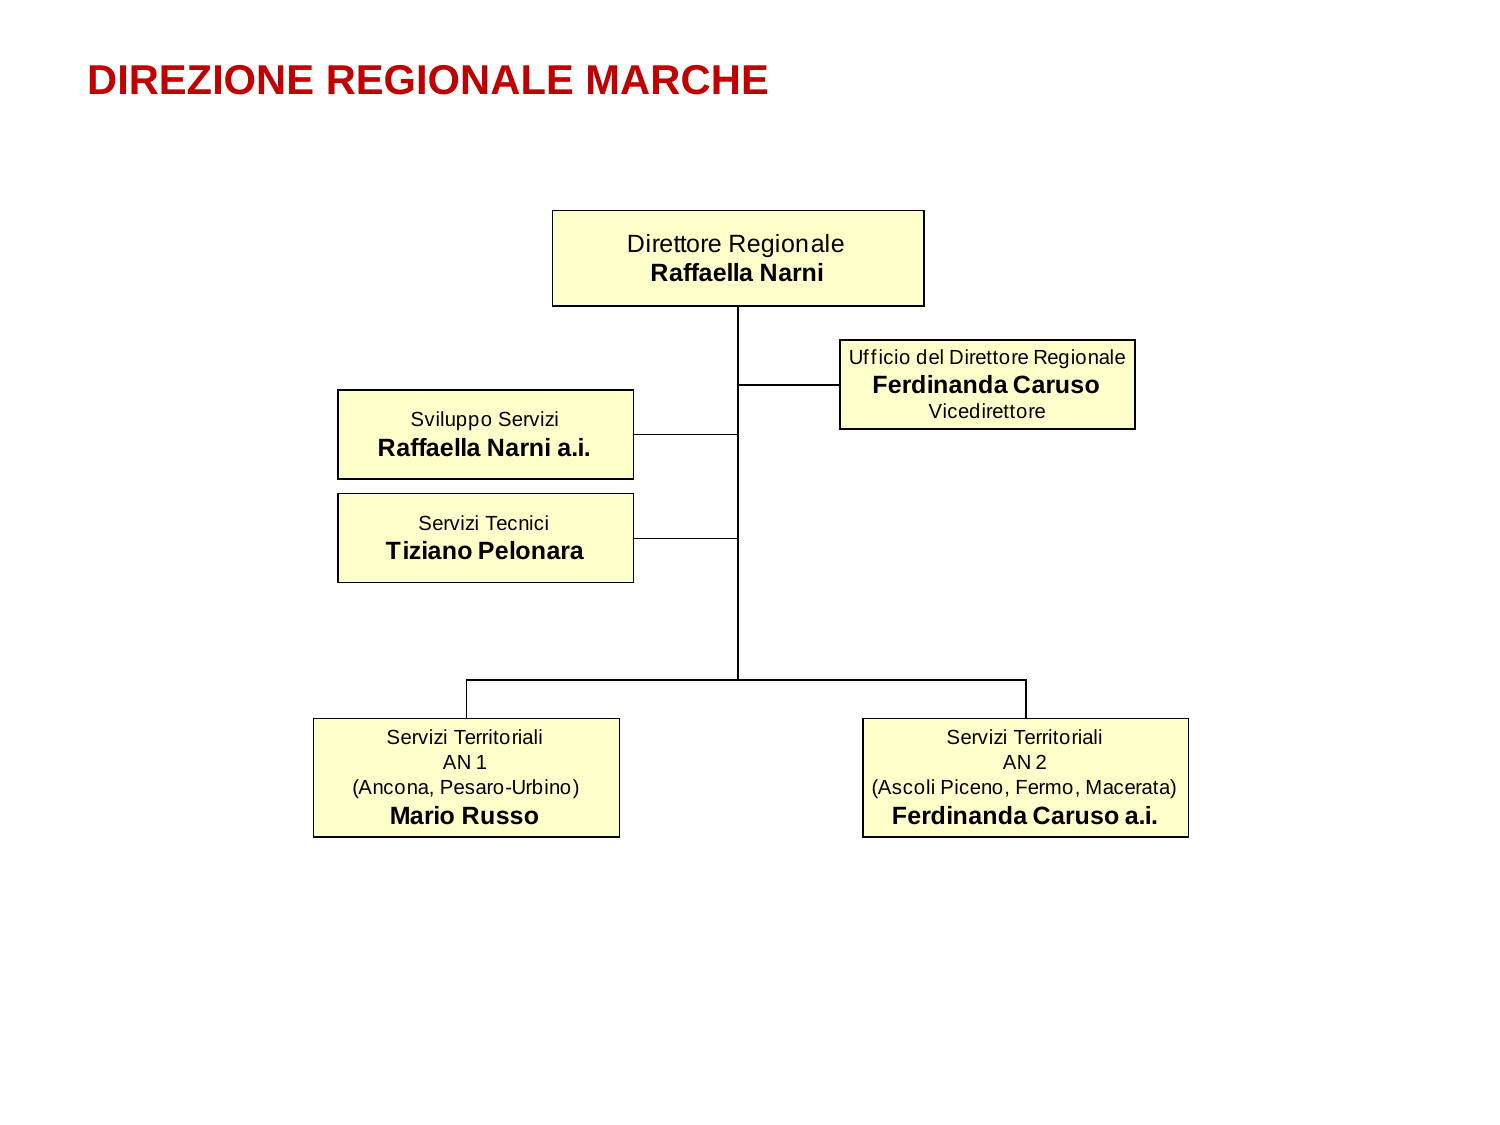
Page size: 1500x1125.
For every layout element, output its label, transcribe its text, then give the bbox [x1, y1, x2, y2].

picture [310, 208, 1190, 838]
title DIREZIONE REGIONALE MARCHE [72, 45, 1462, 128]
